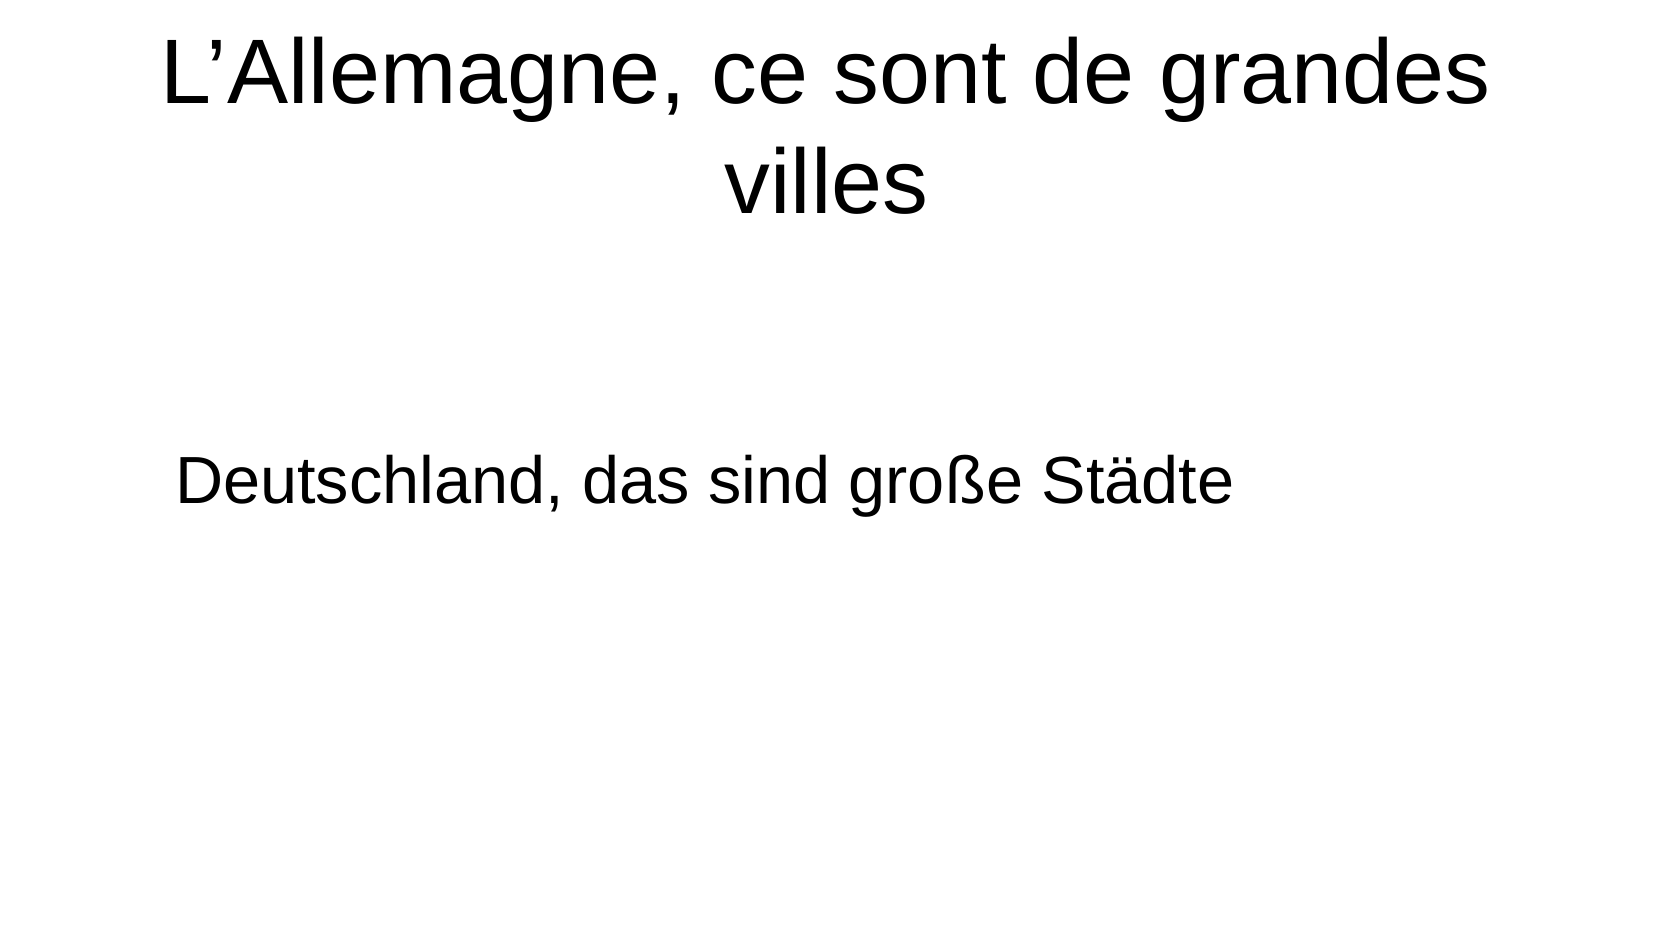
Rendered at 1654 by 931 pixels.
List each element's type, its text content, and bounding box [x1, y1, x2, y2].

list Deutschland, das sind große Städte [82, 217, 1571, 758]
title L’Allemagne, ce sont de grandes villes [82, 12, 1571, 217]
